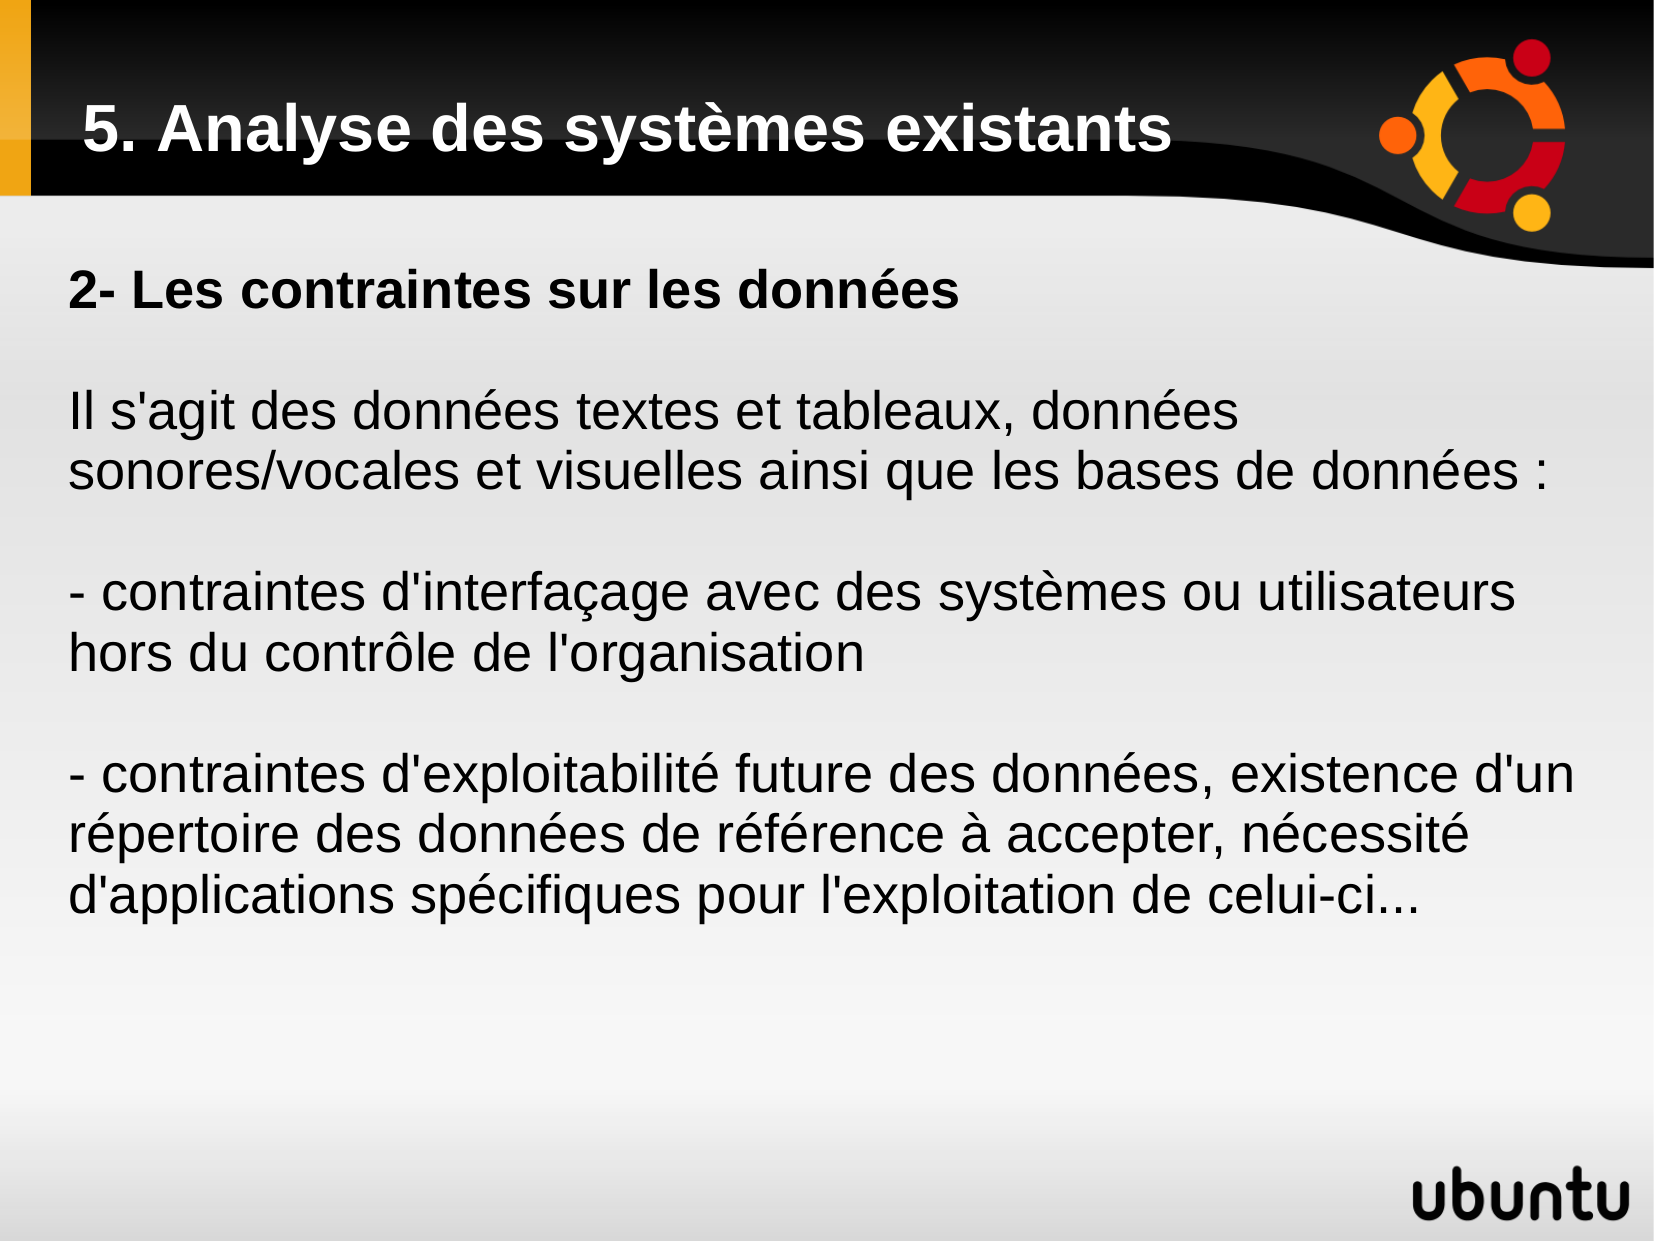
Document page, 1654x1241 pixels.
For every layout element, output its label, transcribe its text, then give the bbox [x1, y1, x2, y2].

picture [0, 0, 1654, 1241]
text_box 2- Les contraintes sur les données Il s'agit des données textes et tableaux, données sonores/vocales et visuelles ainsi que les bases de données : - contraintes d'interfaçage avec des systèmes ou utilisateurs hors du contrôle de l'organisation - contraintes d'exploitabilité future des données, existence d'un répertoire des données de référence à accepter, nécessité d'applications spécifiques pour l'exploitation de celui-ci... [53, 251, 1595, 1010]
title 5. Analyse des systèmes existants [82, 49, 1571, 207]
